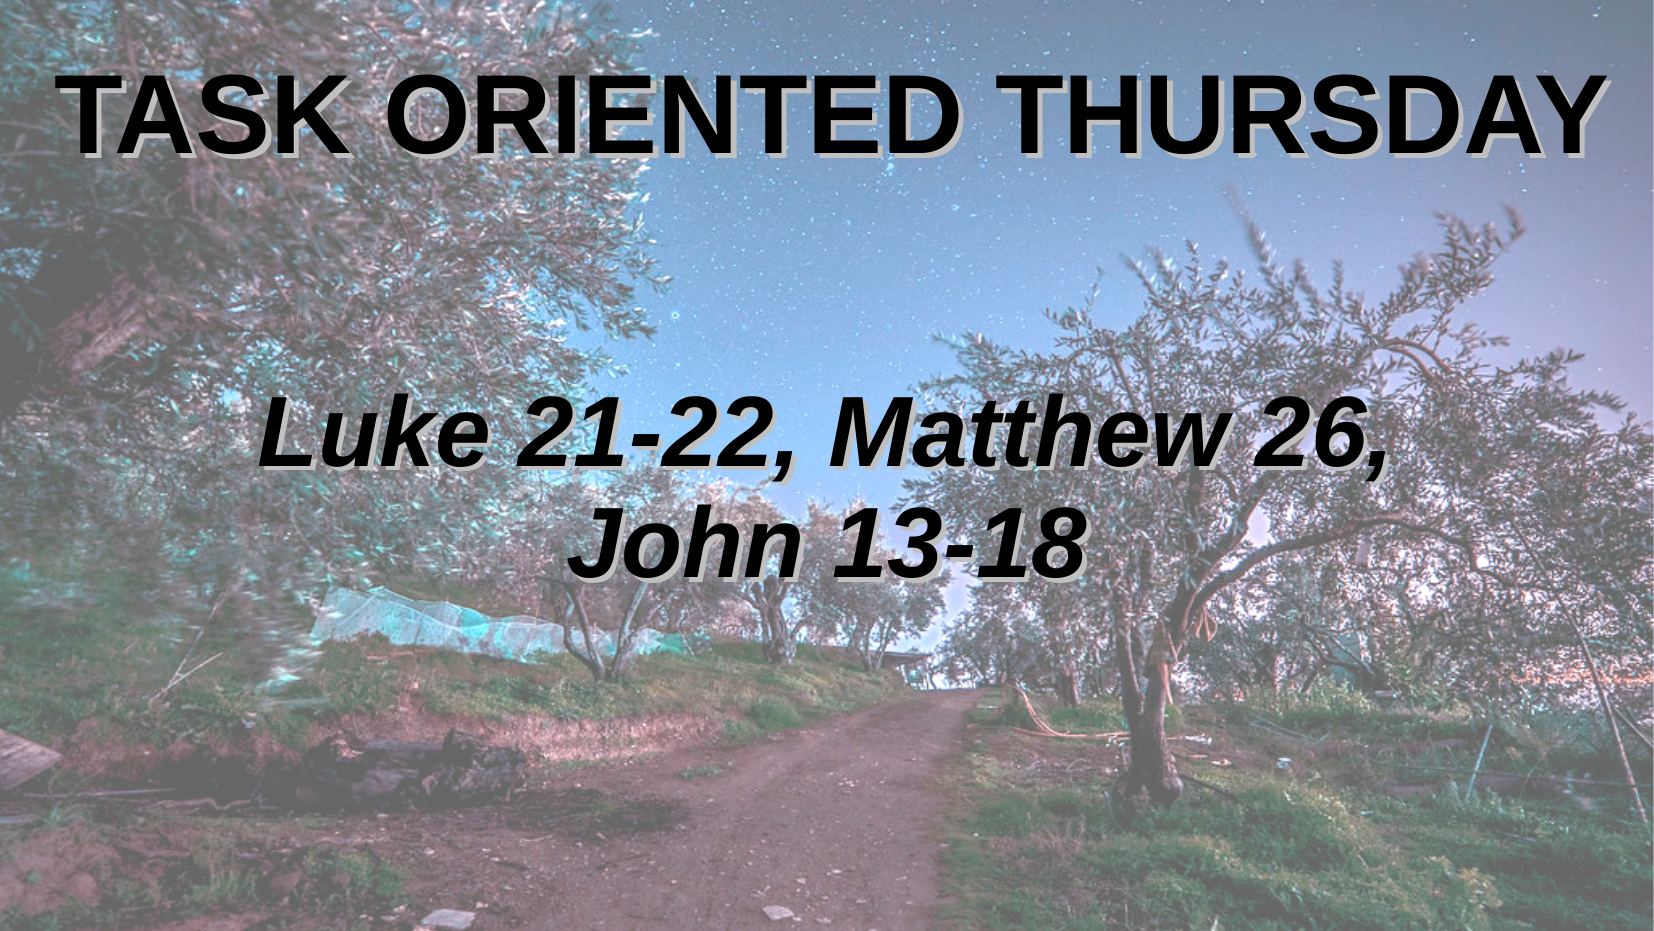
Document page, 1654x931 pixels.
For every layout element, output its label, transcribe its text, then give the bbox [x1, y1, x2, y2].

subtitle Luke 21-22, Matthew 26, John 13-18 [82, 217, 1571, 758]
title TASK ORIENTED THURSDAY [30, 0, 1636, 241]
picture [0, 0, 1654, 931]
